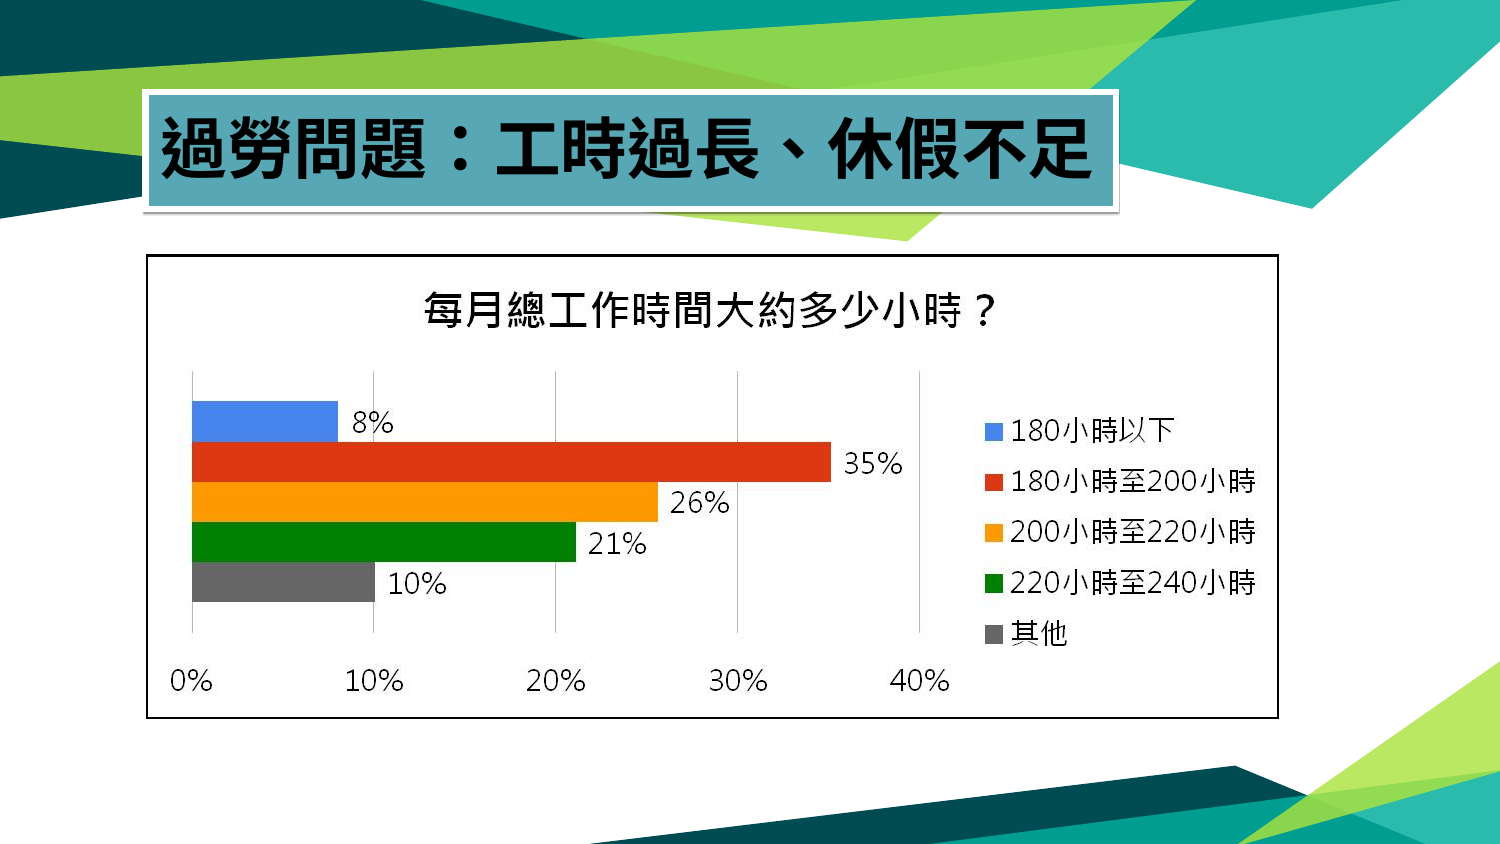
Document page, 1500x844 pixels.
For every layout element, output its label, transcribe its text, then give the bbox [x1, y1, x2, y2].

picture [147, 256, 1277, 718]
title 過勞問題：工時過長、休假不足 [145, 92, 1117, 210]
